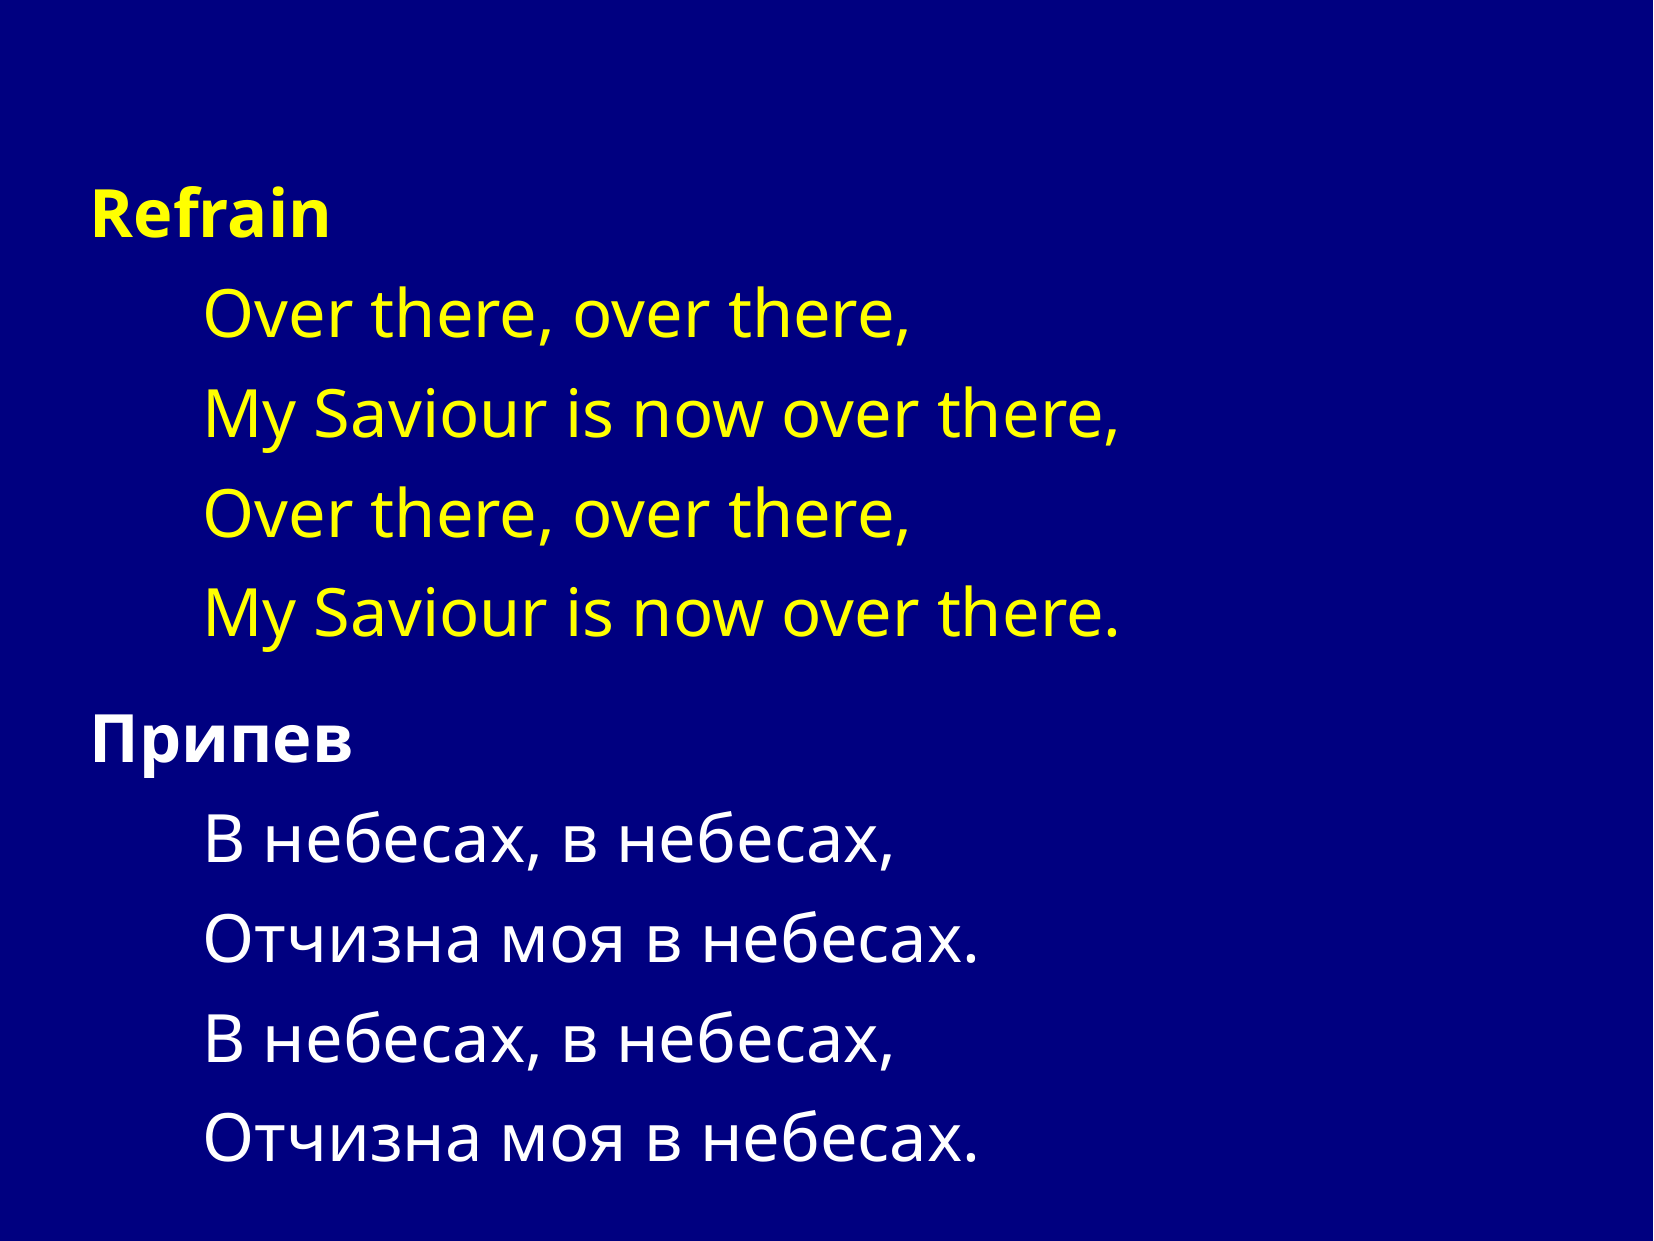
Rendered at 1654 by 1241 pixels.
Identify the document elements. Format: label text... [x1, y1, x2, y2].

text_box Refrain Over there, over there, My Saviour is now over there, Over there, over there, My Saviour is now over there. [75, 150, 1576, 638]
text_box Припев В небесах, в небесах, Отчизна моя в небесах. В небесах, в небесах, Отчизна моя в небесах. [75, 675, 1576, 1163]
